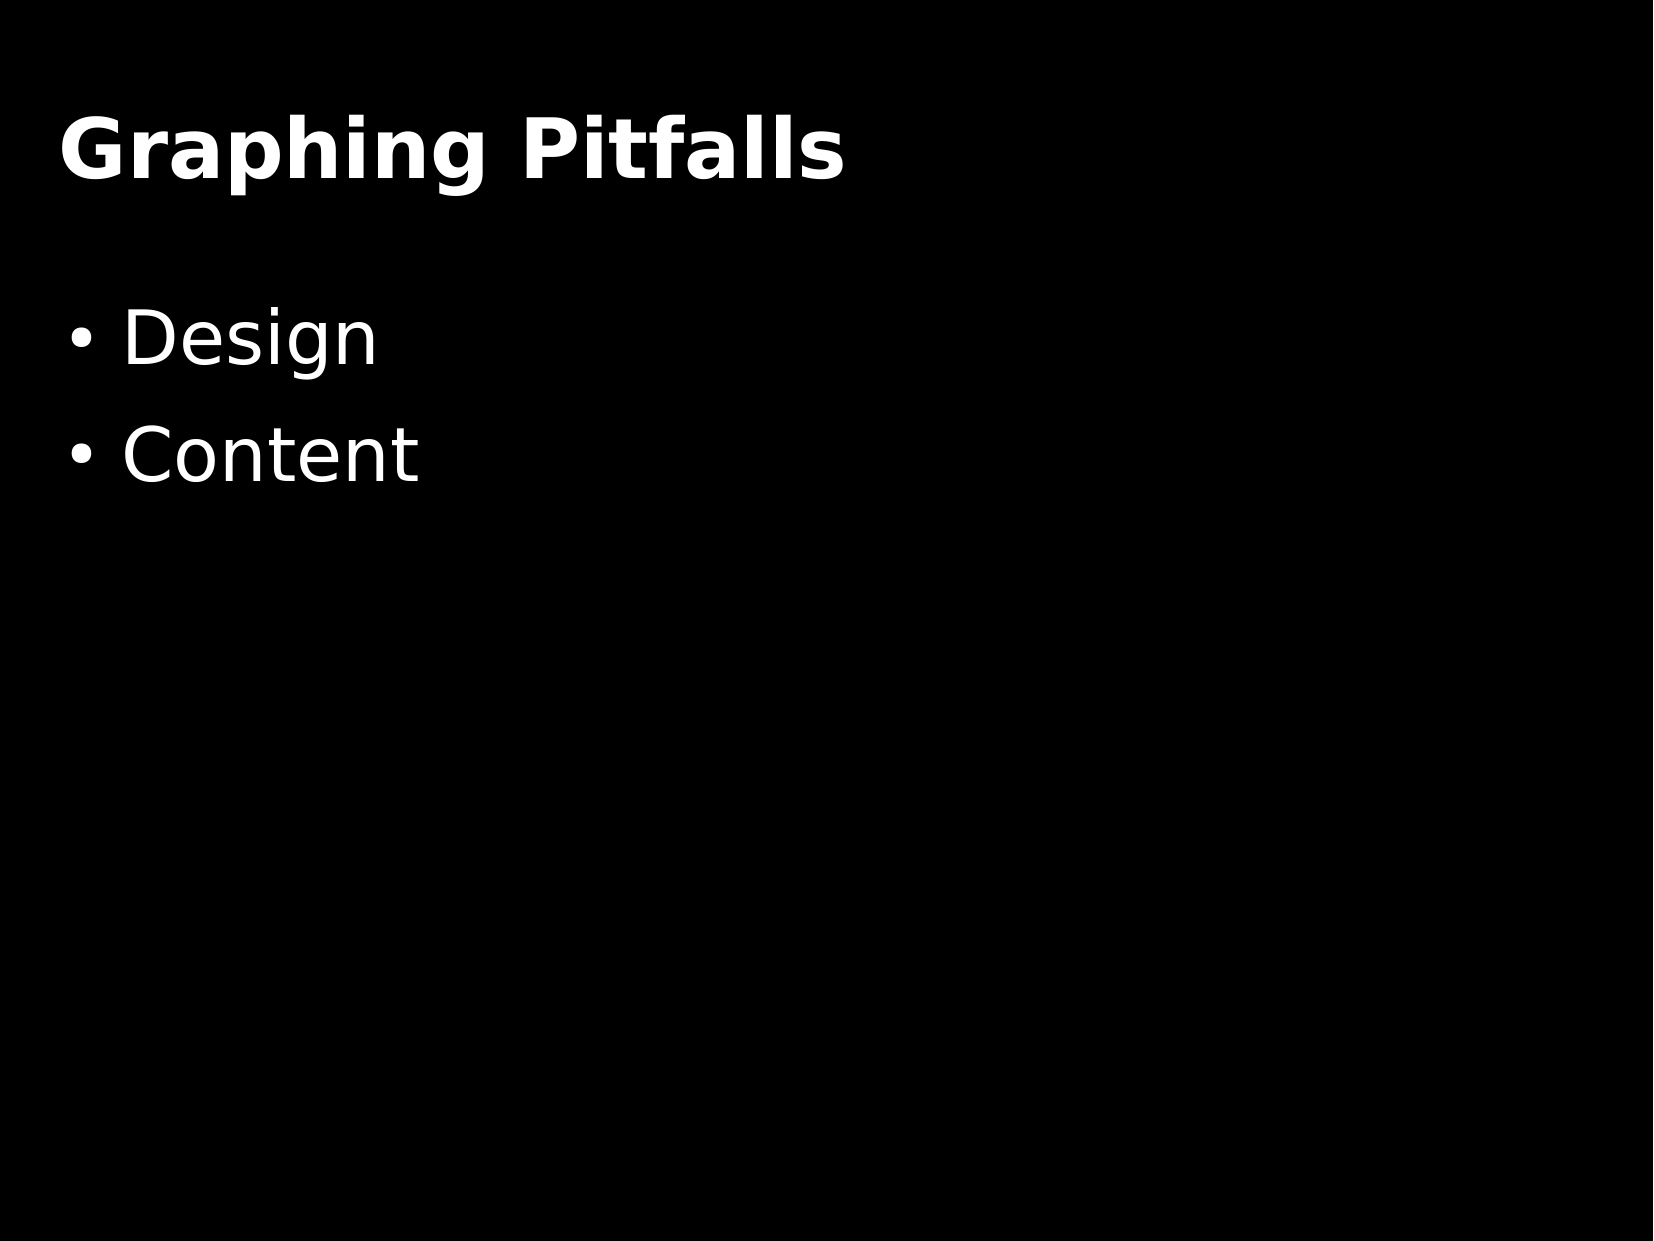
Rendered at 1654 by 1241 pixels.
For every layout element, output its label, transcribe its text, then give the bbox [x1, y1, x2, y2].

list Design Content [50, 295, 1571, 1099]
title Graphing Pitfalls [59, 75, 1607, 225]
